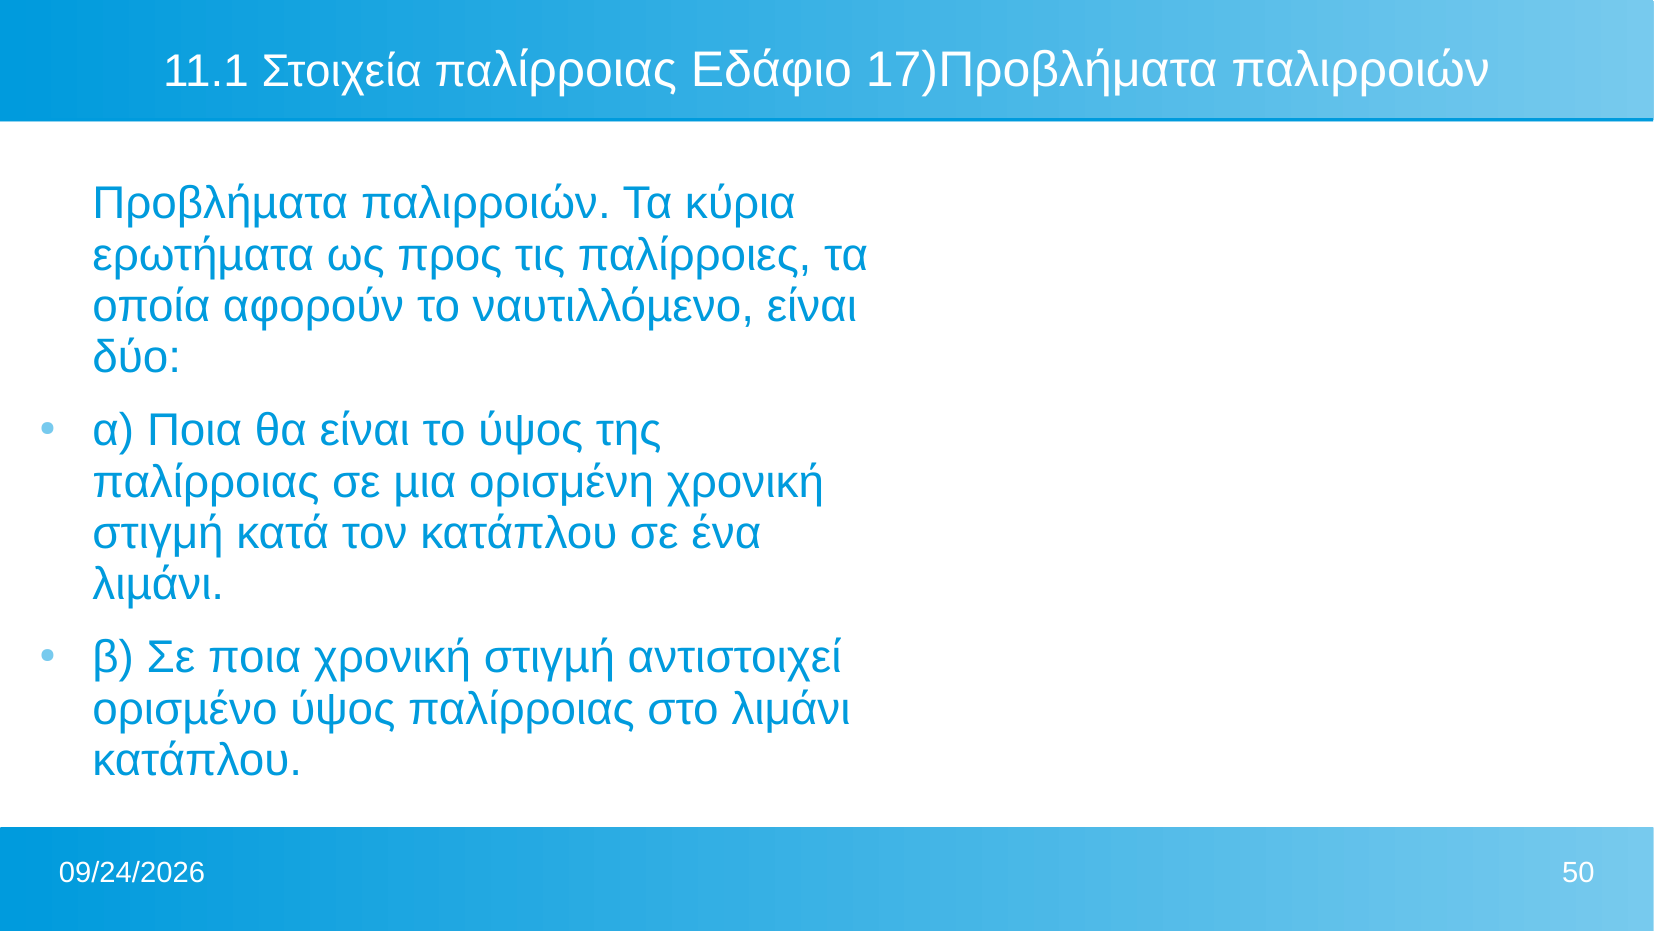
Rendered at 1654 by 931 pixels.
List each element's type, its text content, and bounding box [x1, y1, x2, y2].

title 11.1 Στοιχεία παλίρροιας Εδάφιο 17)Προβλήματα παλιρροιών [59, 29, 1595, 108]
list Προβλήµατα παλιρροιών. Τα κύρια ερωτήµατα ως προς τις παλίρροιες, τα οποία αφορούν το ναυτιλλόµενο, είναι δύο: α) Ποια θα είναι το ύψος της παλίρροιας σε µια ορισμένη χρονική στιγμή κατά τον κατάπλου σε ένα λιµάνι. β) Σε ποια χρονική στιγµή αντιστοιχεί ορισµένο ύψος παλίρροιας στο λιμάνι κατάπλου. [21, 177, 901, 768]
